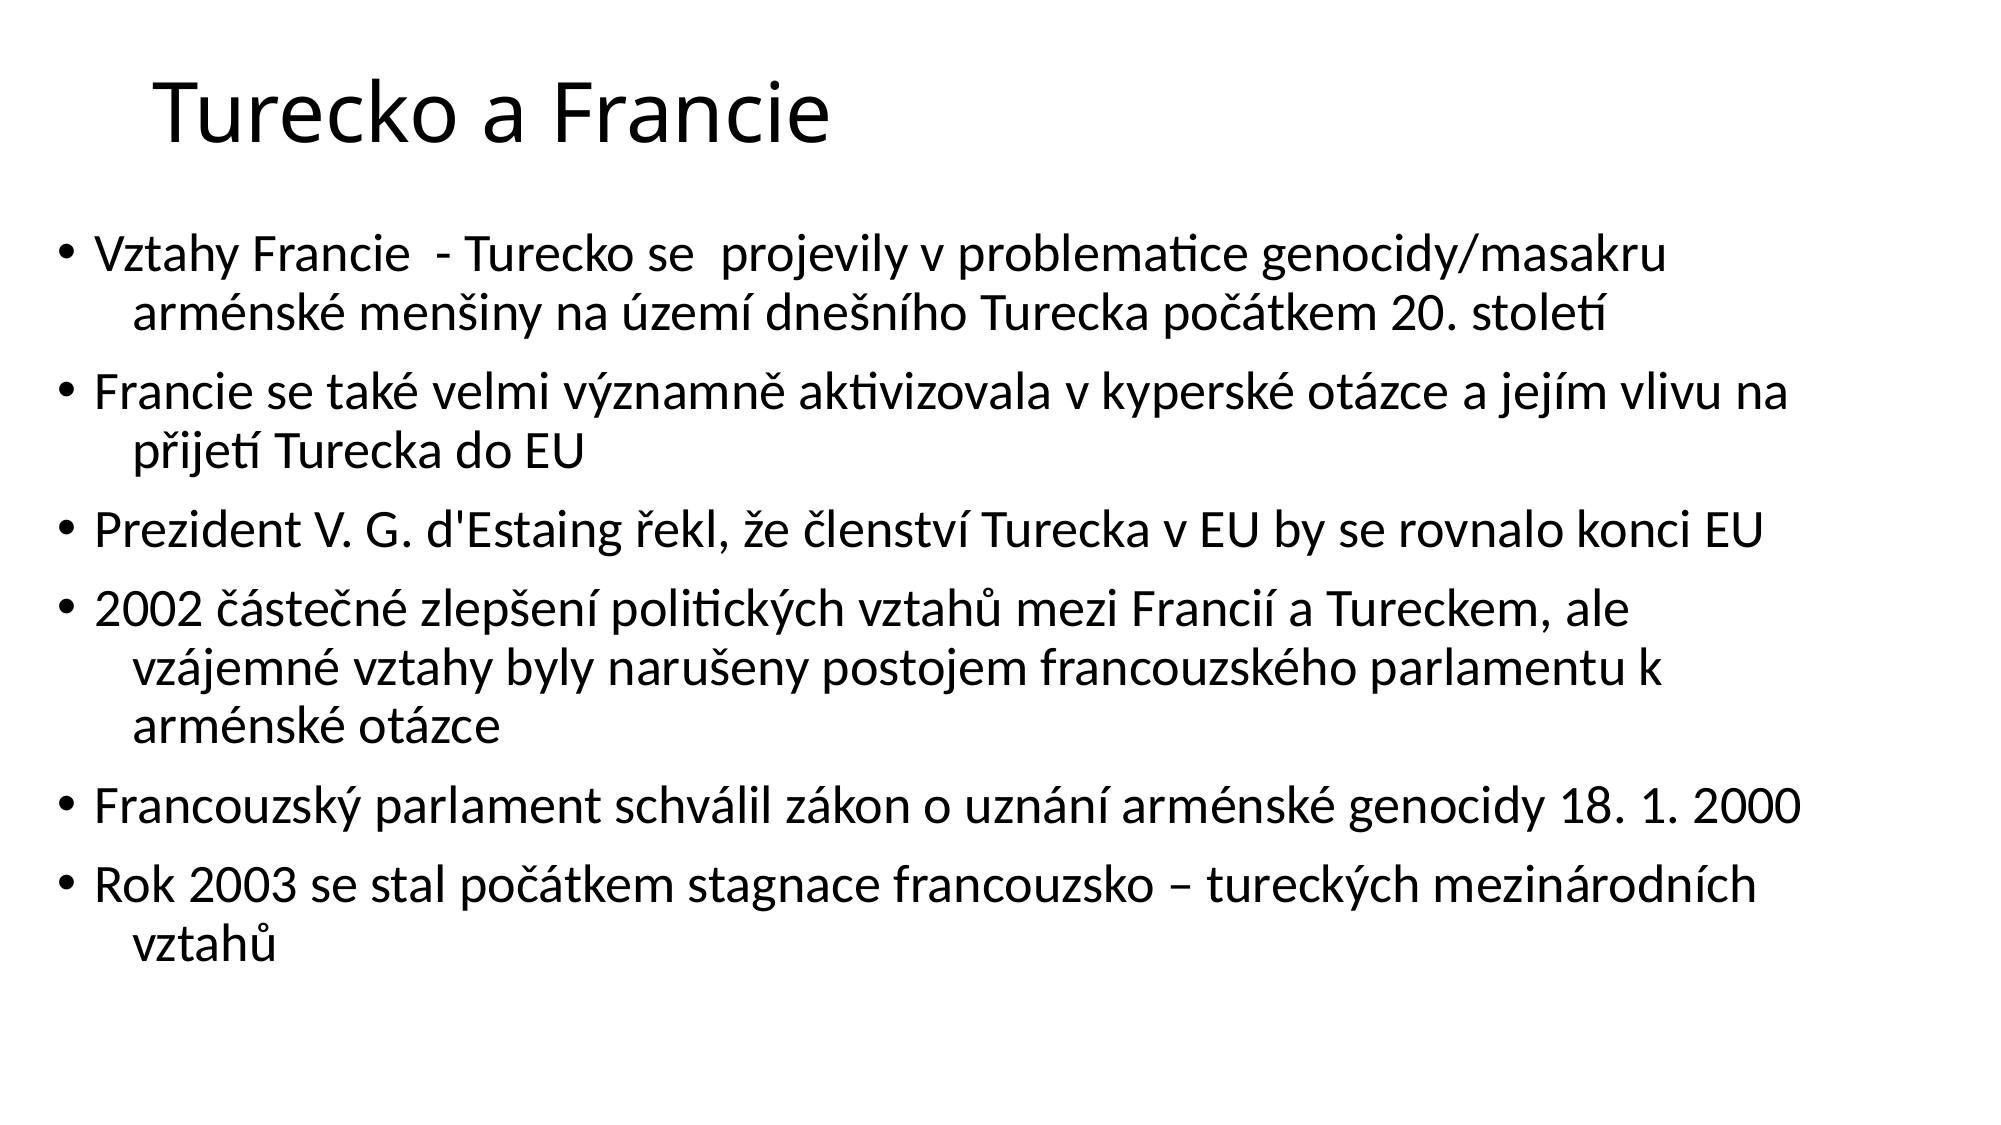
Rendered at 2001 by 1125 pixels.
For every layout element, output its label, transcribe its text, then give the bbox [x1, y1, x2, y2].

title Turecko a Francie [137, 59, 1863, 172]
list Vztahy Francie - Turecko se projevily v problematice genocidy/masakru arménské menšiny na území dnešního Turecka počátkem 20. století Francie se také velmi významně aktivizovala v kyperské otázce a jejím vlivu na přijetí Turecka do EU Prezident V. G. d'Estaing řekl, že členství Turecka v EU by se rovnalo konci EU 2002 částečné zlepšení politických vztahů mezi Francií a Tureckem, ale vzájemné vztahy byly narušeny postojem francouzského parlamentu k arménské otázce Francouzský parlament schválil zákon o uznání arménské genocidy 18. 1. 2000 Rok 2003 se stal počátkem stagnace francouzsko – tureckých mezinárodních vztahů [42, 217, 1863, 1014]
